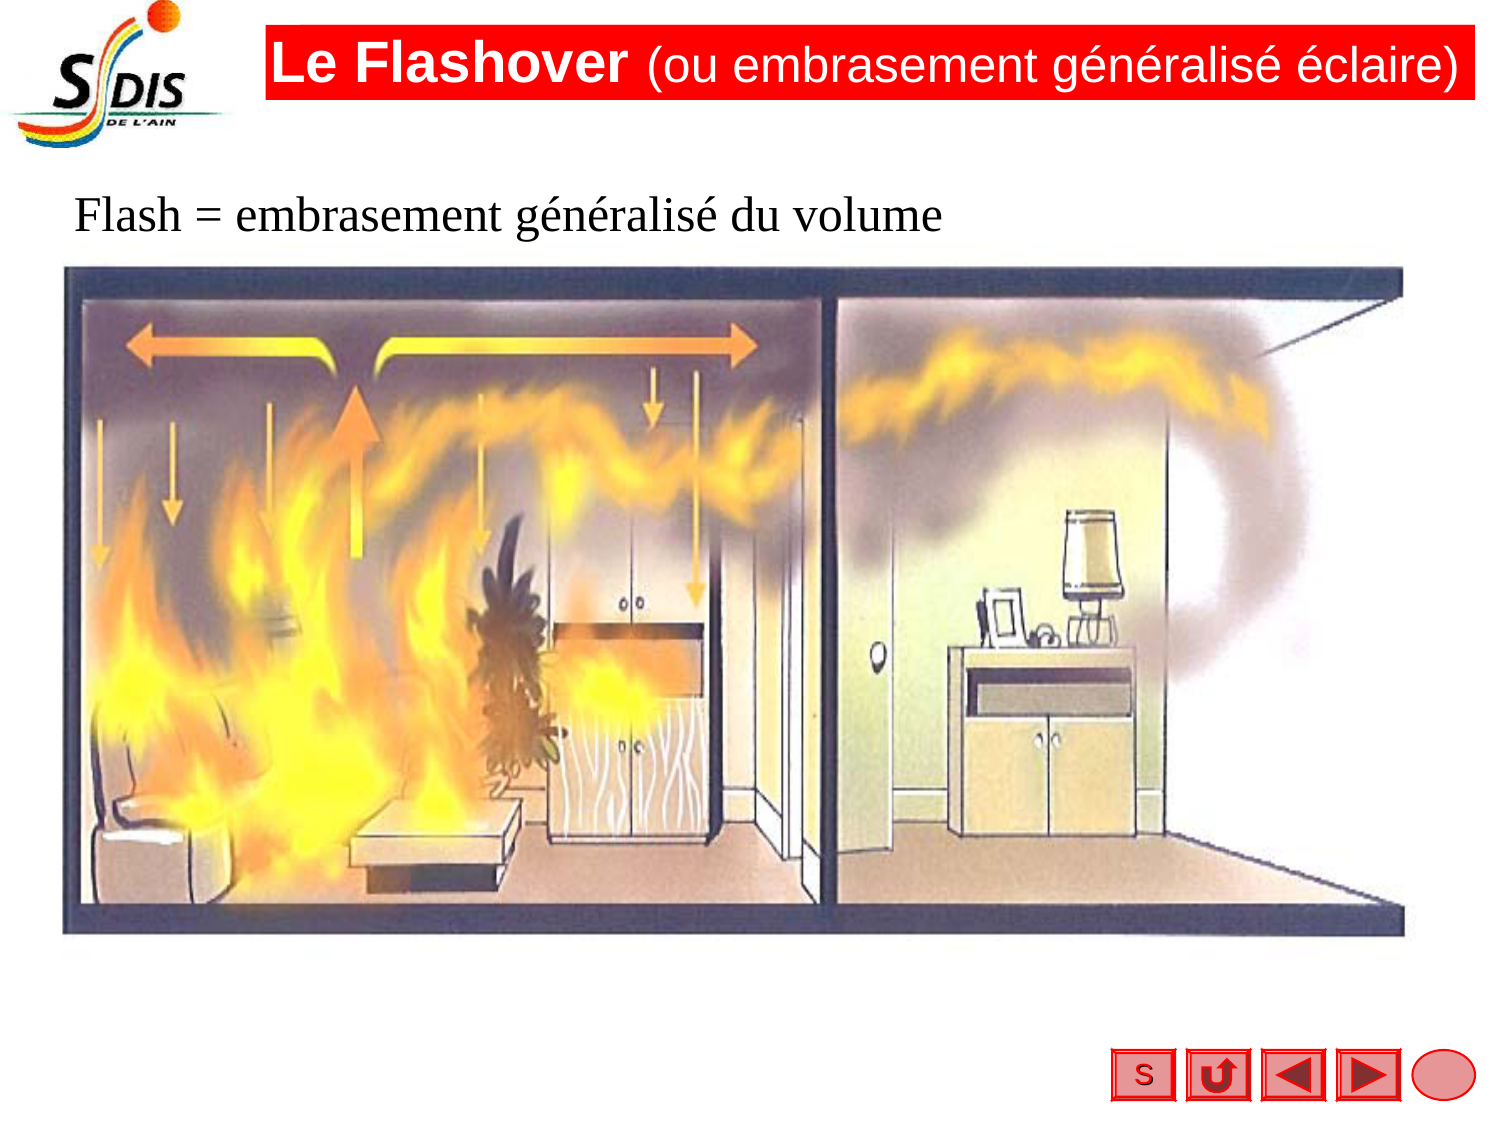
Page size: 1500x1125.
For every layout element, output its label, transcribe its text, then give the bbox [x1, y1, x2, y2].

picture [1342, 1055, 1395, 1095]
picture [520, 231, 534, 240]
picture [736, 209, 747, 229]
picture [1192, 1055, 1245, 1095]
picture [521, 209, 531, 221]
picture [1117, 1055, 1170, 1095]
picture [36, 206, 1447, 975]
picture [1267, 1055, 1320, 1095]
text_box [59, 177, 1477, 1004]
picture [0, 0, 237, 148]
text_box Le Flashover (ou embrasement généralisé éclaire) [265, 24, 1475, 100]
text_box [1412, 1049, 1476, 1101]
text_box Flash = embrasement généralisé du volume [59, 177, 372, 253]
